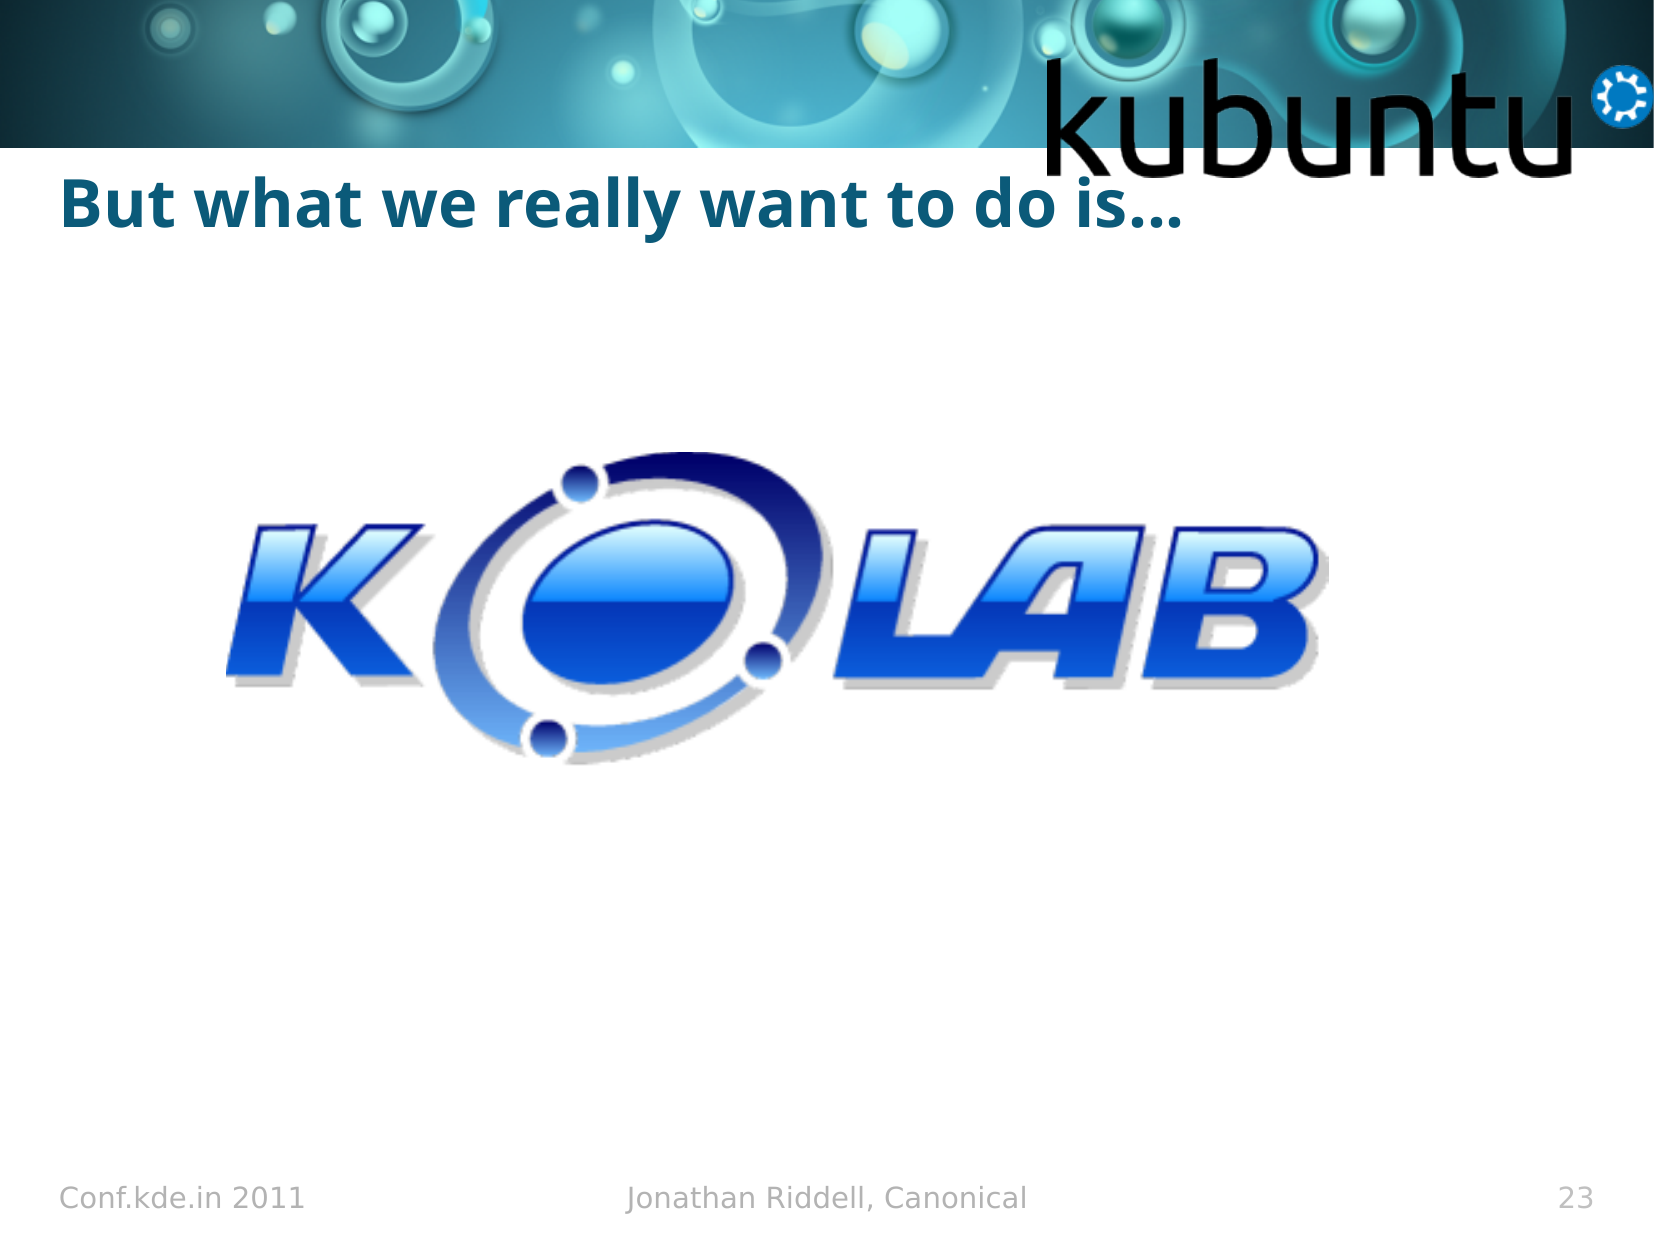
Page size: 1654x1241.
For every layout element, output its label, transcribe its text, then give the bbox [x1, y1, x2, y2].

picture [226, 452, 1329, 768]
picture [0, 0, 1654, 178]
title But what we really want to do is... [59, 164, 1595, 240]
